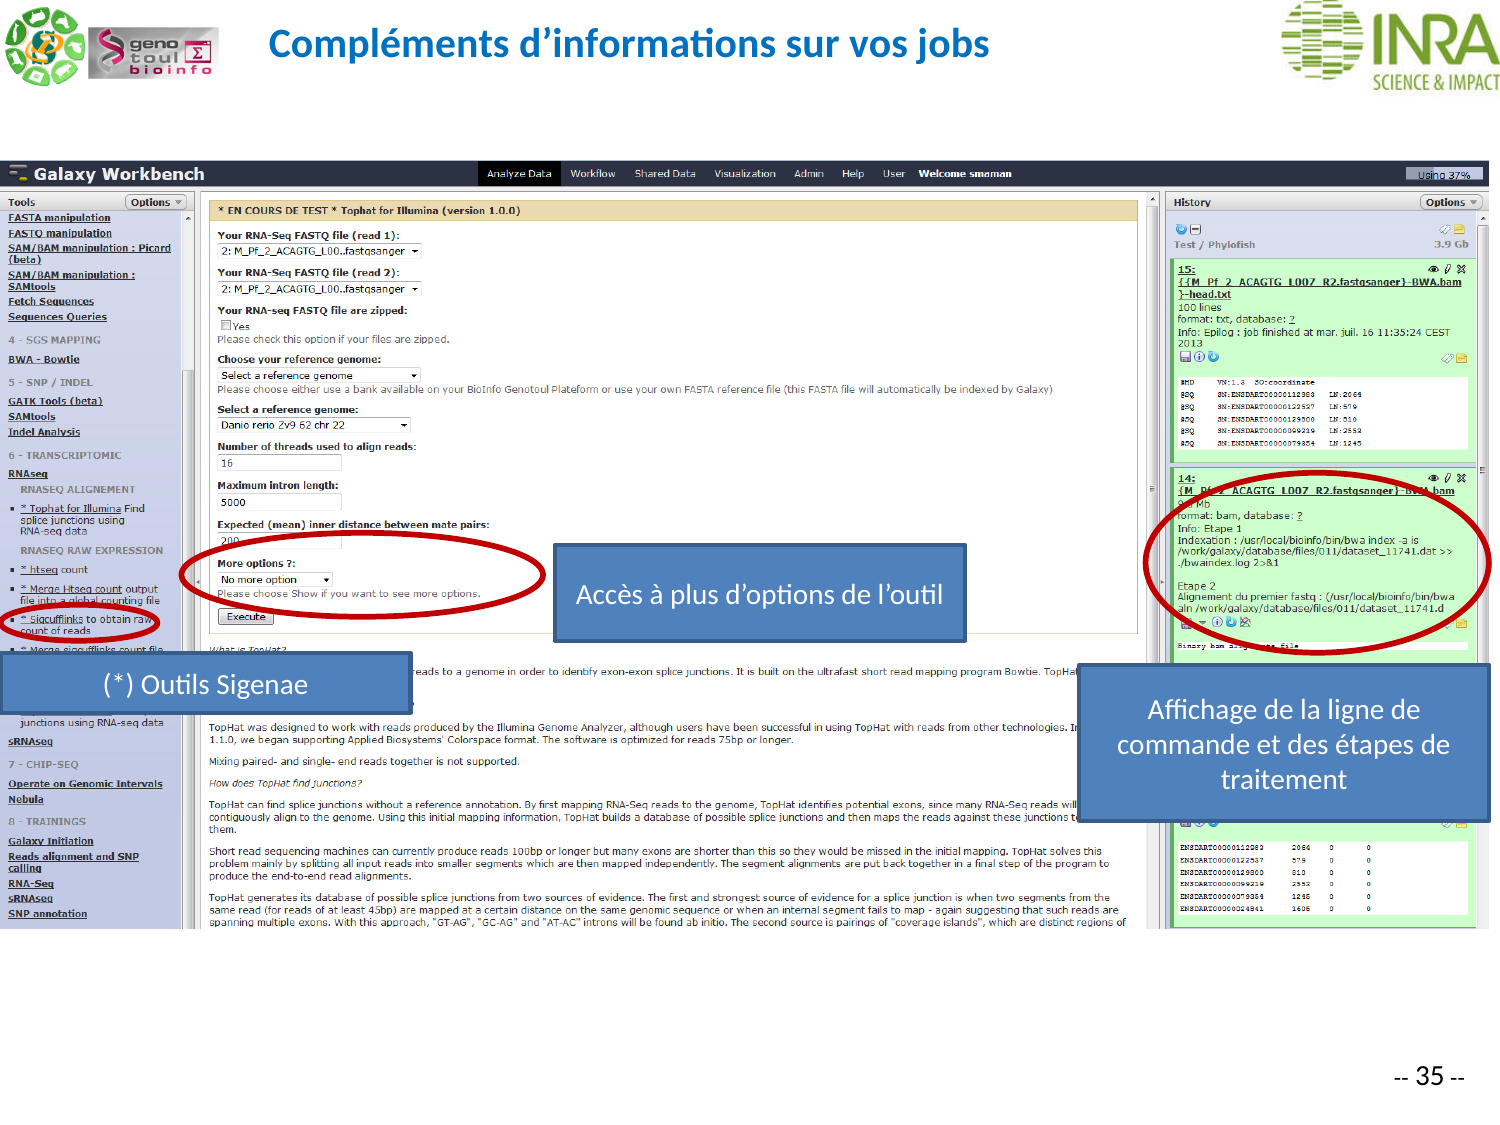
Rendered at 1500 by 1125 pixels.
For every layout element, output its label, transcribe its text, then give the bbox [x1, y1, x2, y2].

text_box Accès à plus d’options de l’outil [555, 545, 965, 641]
picture [4, 608, 154, 637]
text_box Affichage de la ligne de commande et des étapes de traitement [1079, 665, 1489, 821]
picture [1149, 476, 1485, 649]
text_box Compléments d’informations sur vos jobs [253, 19, 1270, 86]
picture [0, 160, 1489, 929]
text_box (*) Outils Sigenae [1, 653, 410, 713]
